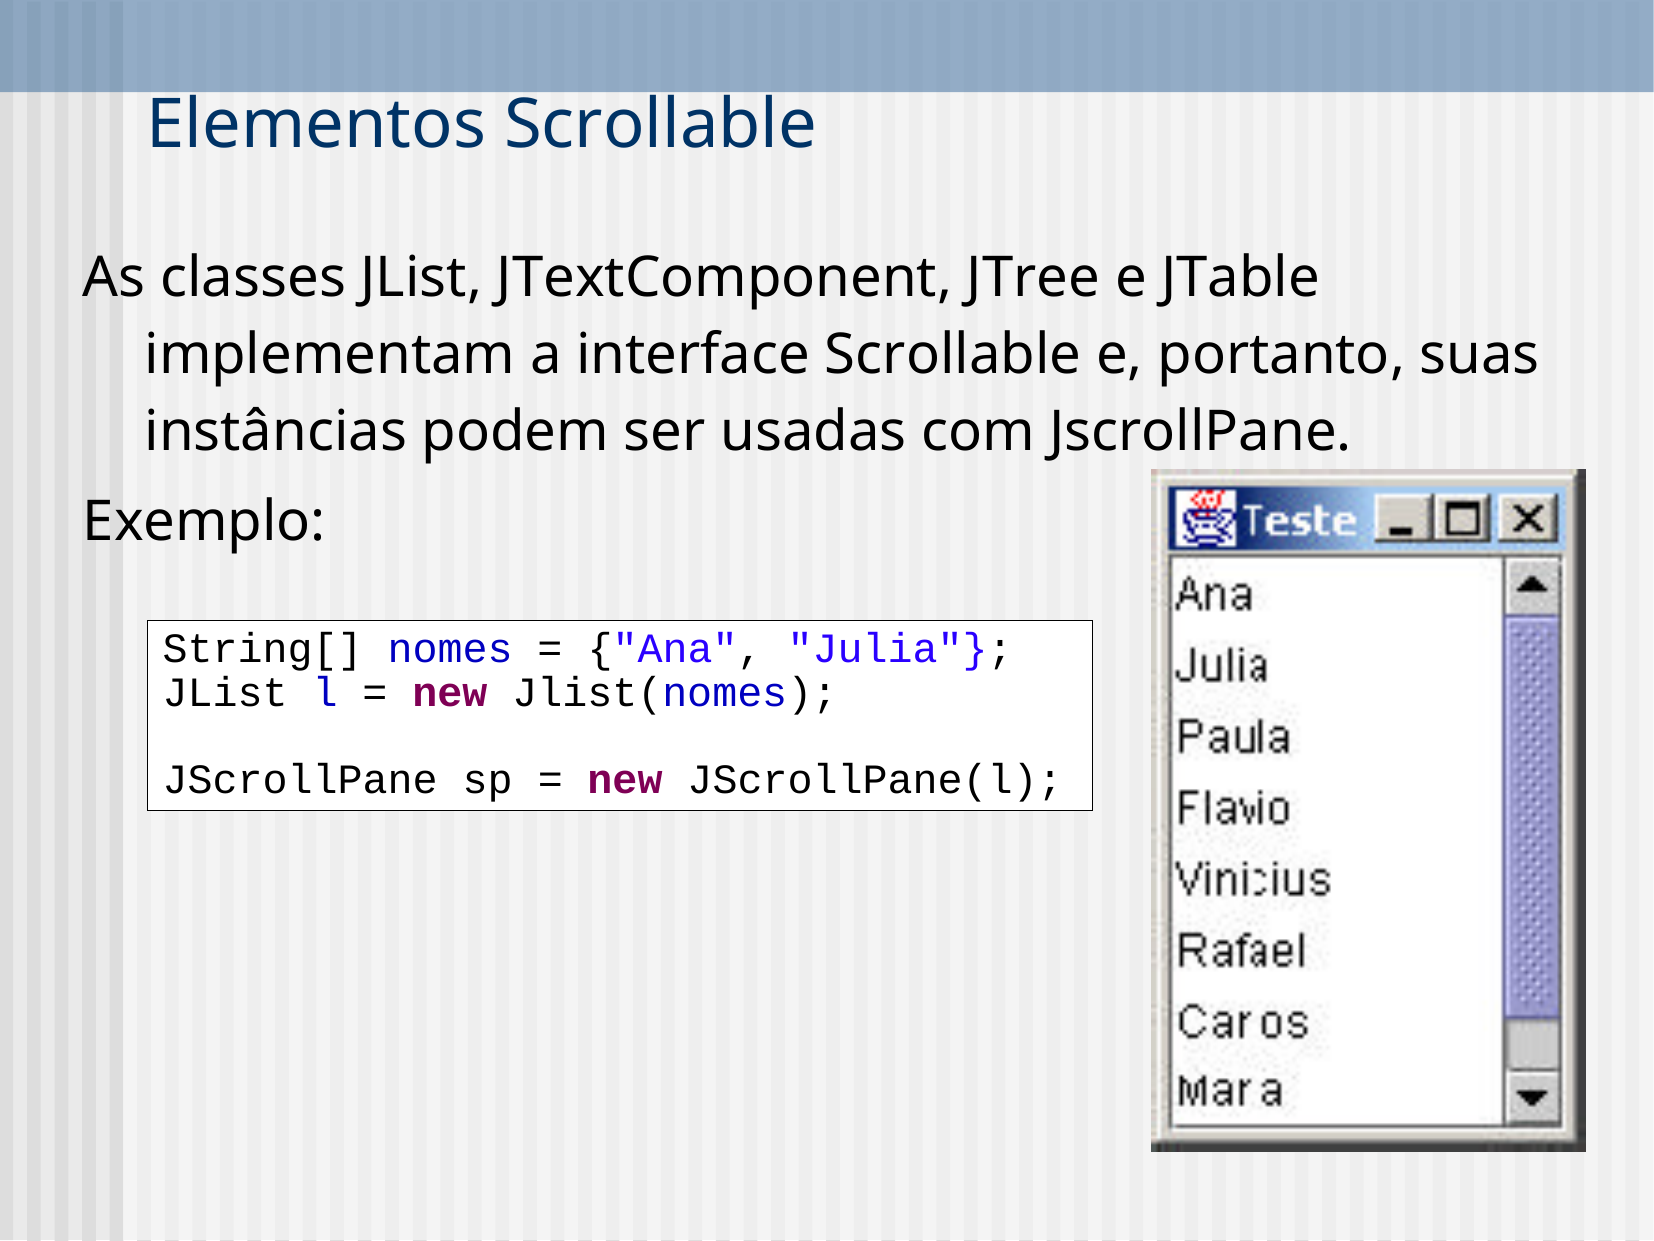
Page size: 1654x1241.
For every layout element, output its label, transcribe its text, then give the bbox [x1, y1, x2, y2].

picture [1151, 469, 1586, 1152]
list As classes JList, JTextComponent, JTree e JTable implementam a interface Scrollable e, portanto, suas instâncias podem ser usadas com JscrollPane. Exemplo: [82, 236, 1571, 1094]
title Elementos Scrollable [146, 36, 1536, 204]
text_box String[] nomes = {"Ana", "Julia"}; JList l = new Jlist(nomes); JScrollPane sp = new JScrollPane(l); [147, 620, 1093, 811]
